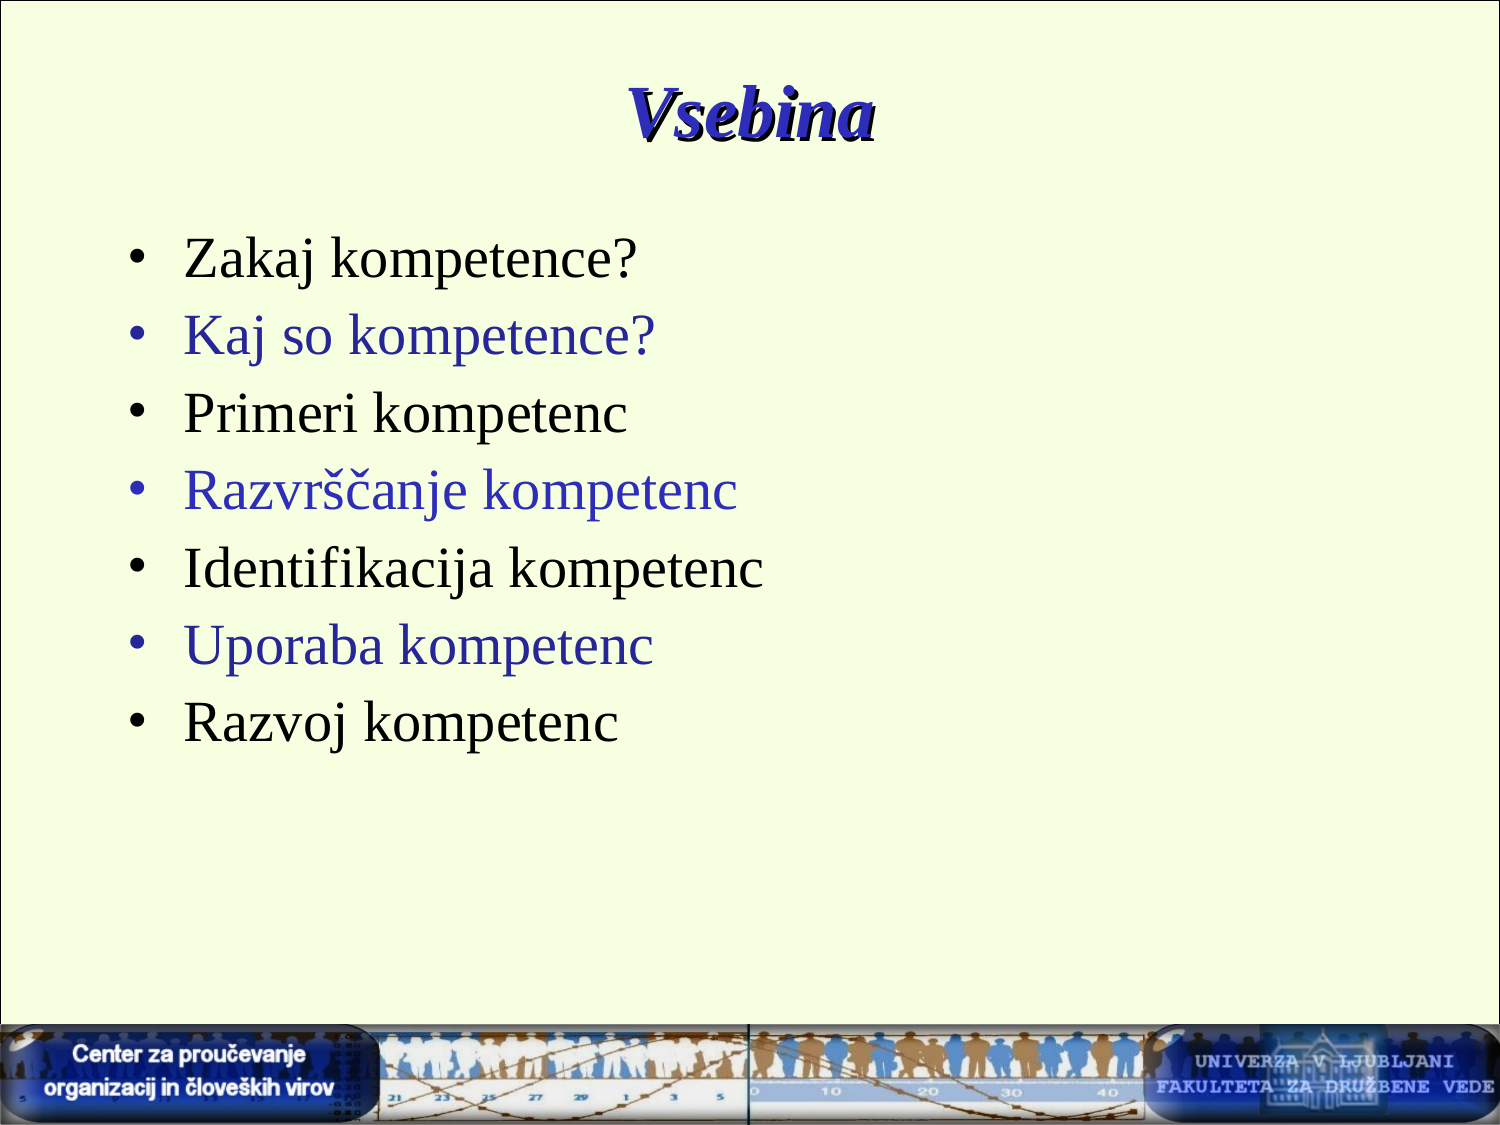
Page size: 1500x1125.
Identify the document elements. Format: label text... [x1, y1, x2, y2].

title Vsebina [112, 42, 1388, 173]
picture [0, 1024, 1500, 1125]
list Zakaj kompetence? Kaj so kompetence? Primeri kompetenc Razvrščanje kompetenc Identifikacija kompetenc Uporaba kompetenc Razvoj kompetenc [112, 219, 1388, 1000]
